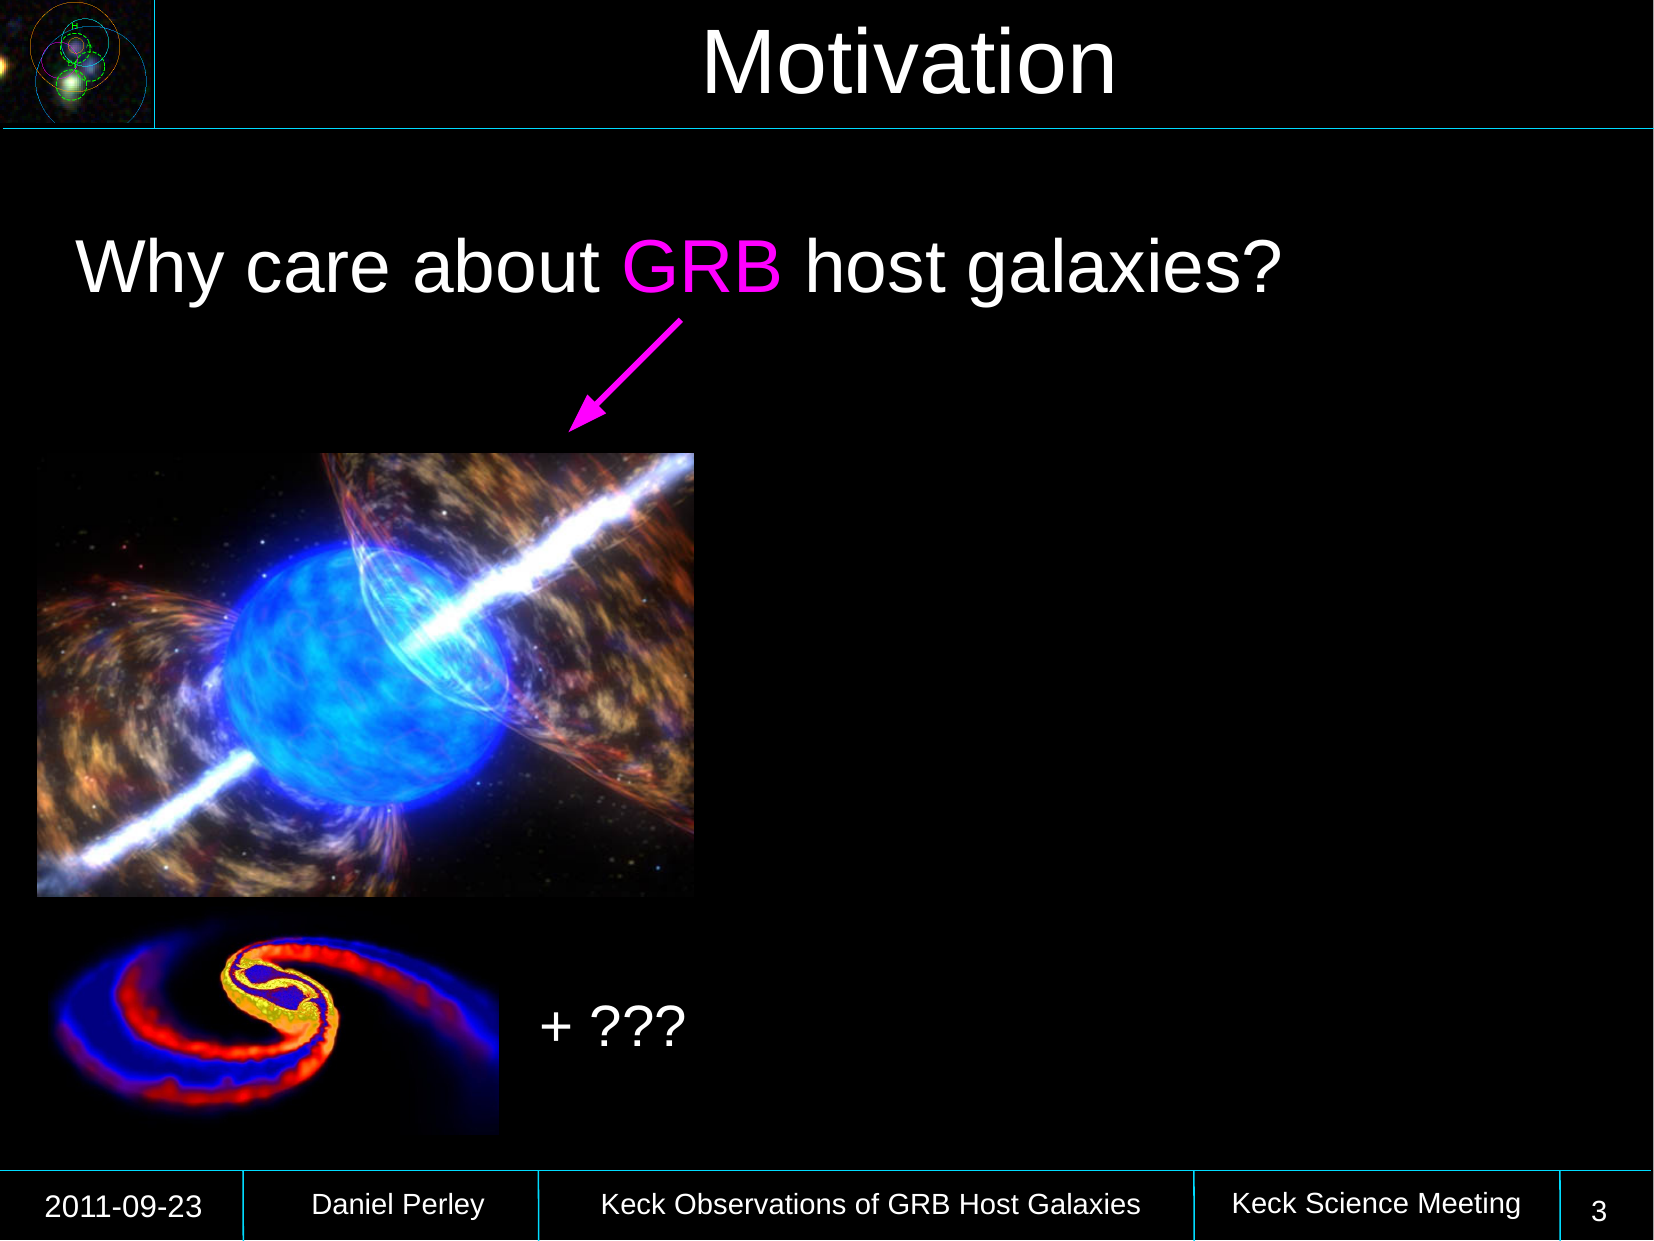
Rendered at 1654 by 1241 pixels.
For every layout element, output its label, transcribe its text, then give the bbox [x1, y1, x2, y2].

picture [37, 453, 694, 1135]
picture [0, 0, 151, 123]
text_box + ??? [525, 986, 713, 1067]
subtitle Why care about GRB host galaxies? [75, 224, 1564, 451]
title Motivation [165, 10, 1654, 114]
